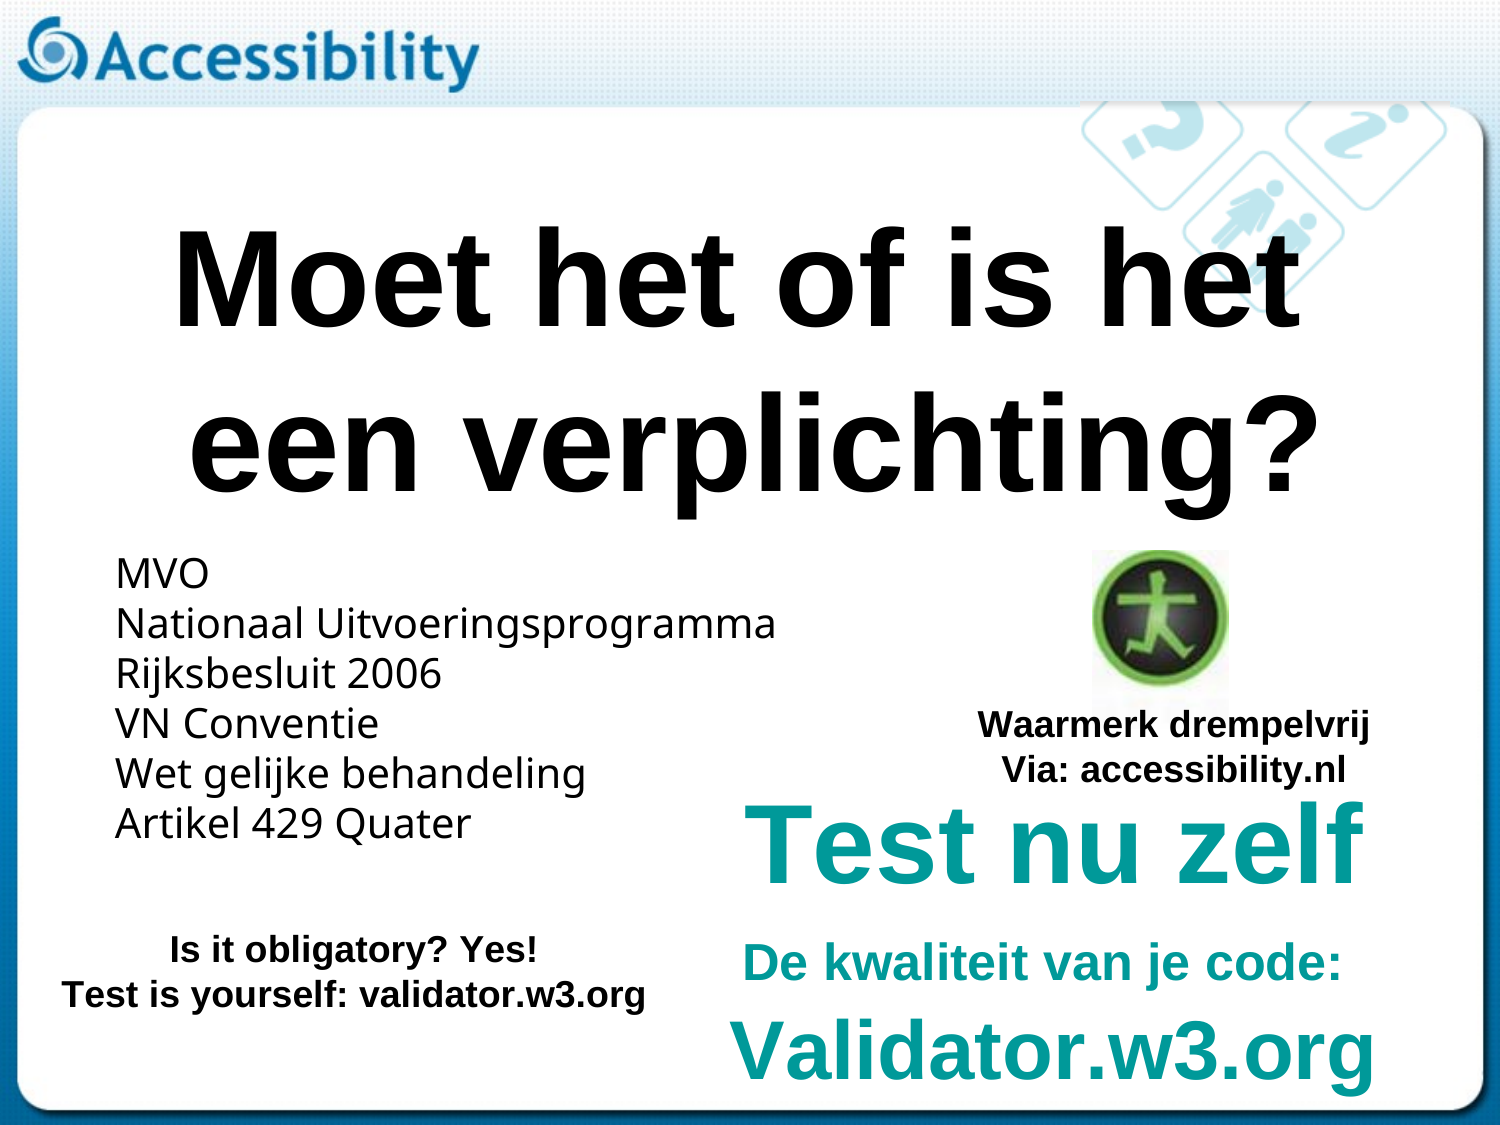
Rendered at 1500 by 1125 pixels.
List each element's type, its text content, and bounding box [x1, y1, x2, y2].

text_box Test nu zelf De kwaliteit van je code: Validator.w3.org [714, 763, 1393, 1125]
text_box Is it obligatory? Yes! Test is yourself: validator.w3.org [29, 916, 680, 1023]
picture [1489, 949, 1493, 959]
text_box Waarmerk drempelvrij Via: accessibility.nl [962, 692, 1386, 798]
text_box MVO Nationaal Uitvoeringsprogramma Rijksbesluit 2006 VN Conventie Wet gelijke behandeling Artikel 429 Quater [100, 538, 1412, 855]
text_box Moet het of is het een verplichting? [157, 181, 1356, 528]
picture [0, 0, 1500, 1117]
